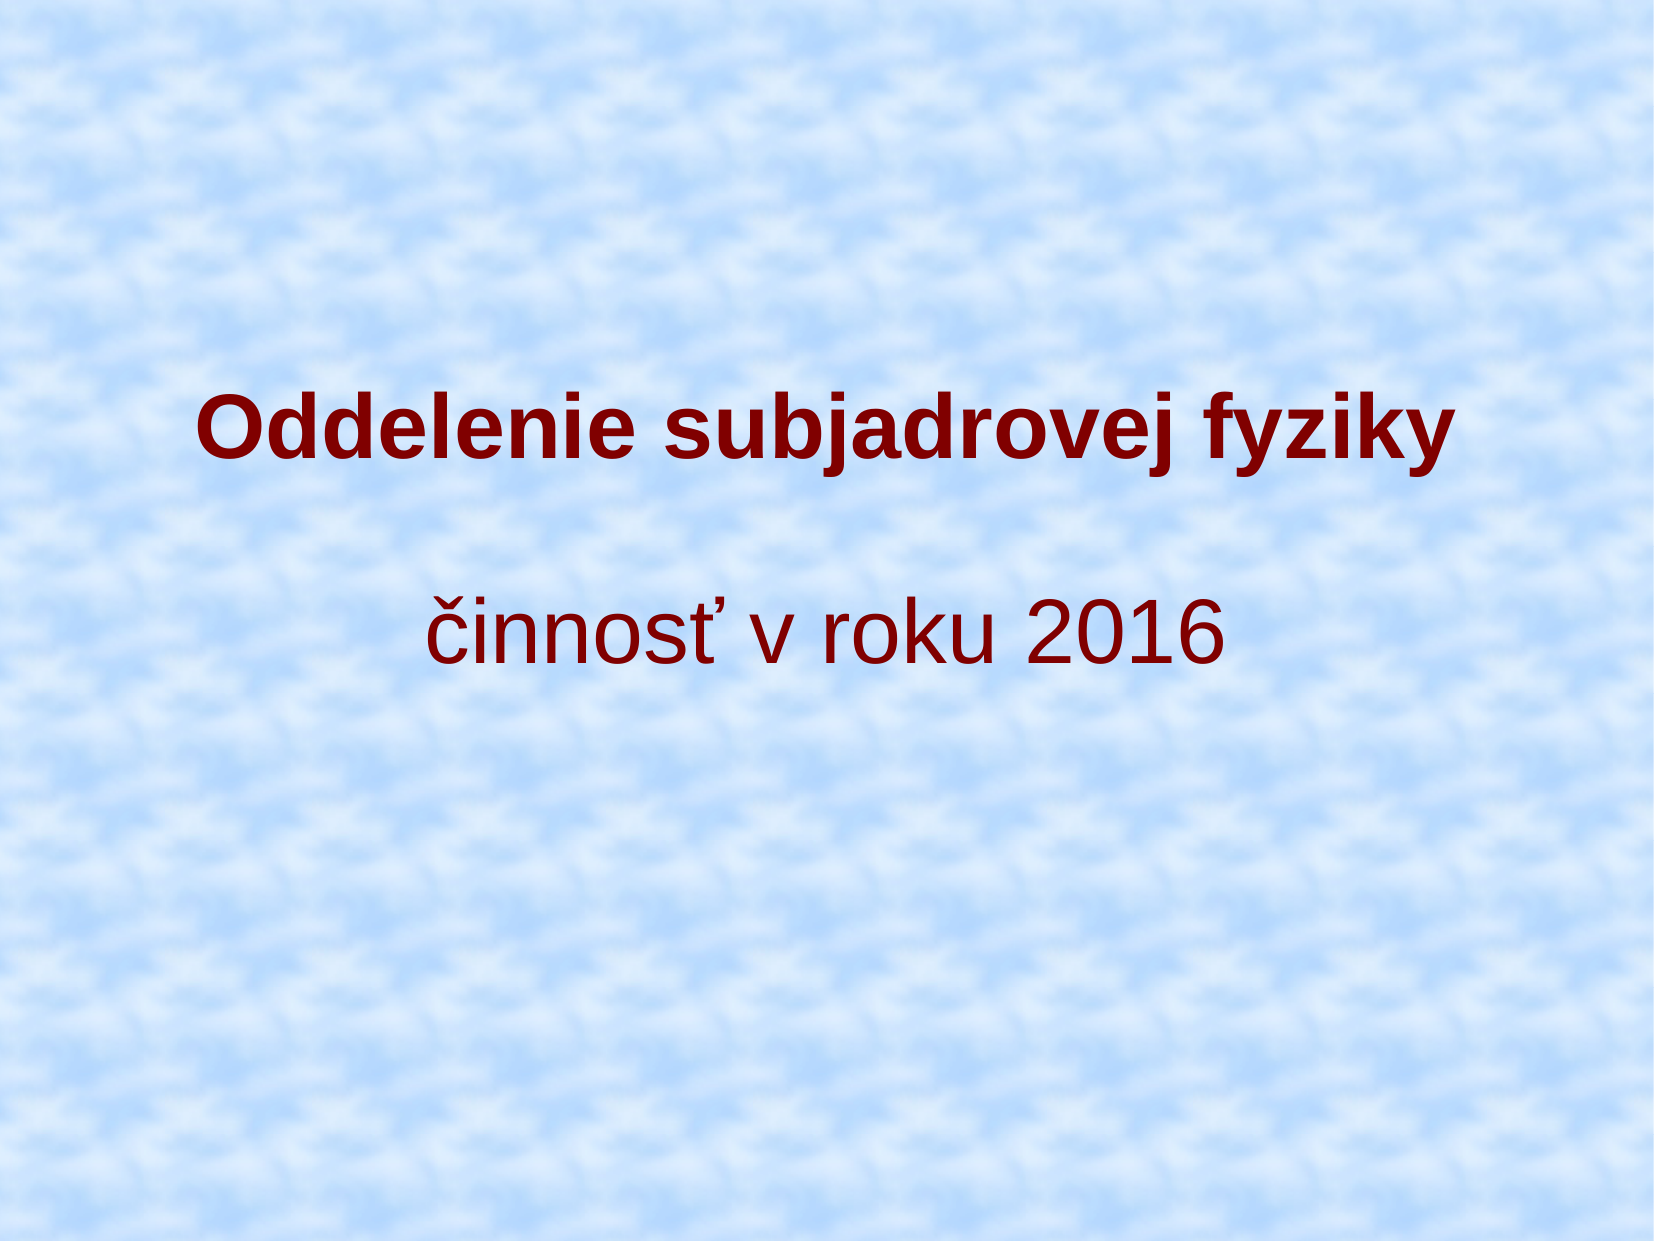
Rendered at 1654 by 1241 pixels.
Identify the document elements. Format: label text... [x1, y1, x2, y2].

subtitle Oddelenie subjadrovej fyziky činnosť v roku 2016 [82, 49, 1571, 1010]
picture [0, 0, 1654, 1241]
